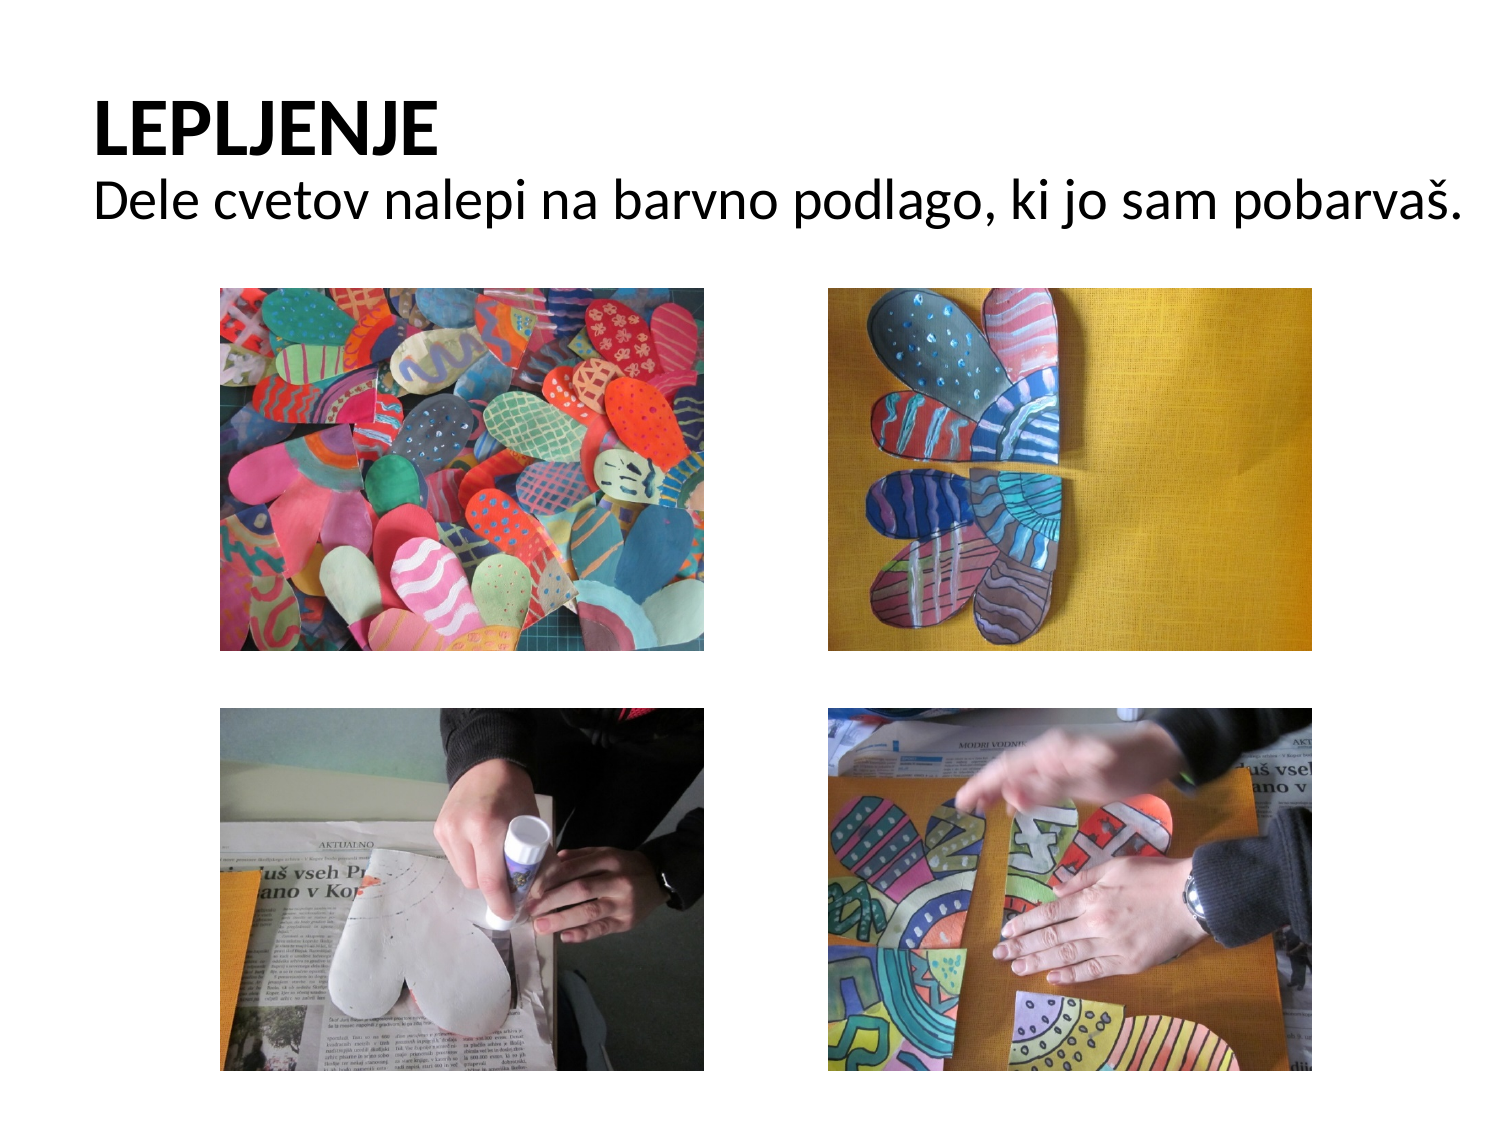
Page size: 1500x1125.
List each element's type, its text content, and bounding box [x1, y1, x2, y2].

text_box LEPLJENJE Dele cvetov nalepi na barvno podlago, ki jo sam pobarvaš. [78, 85, 1500, 242]
picture [220, 288, 704, 651]
picture [828, 288, 1312, 651]
picture [828, 708, 1312, 1071]
picture [220, 708, 704, 1071]
